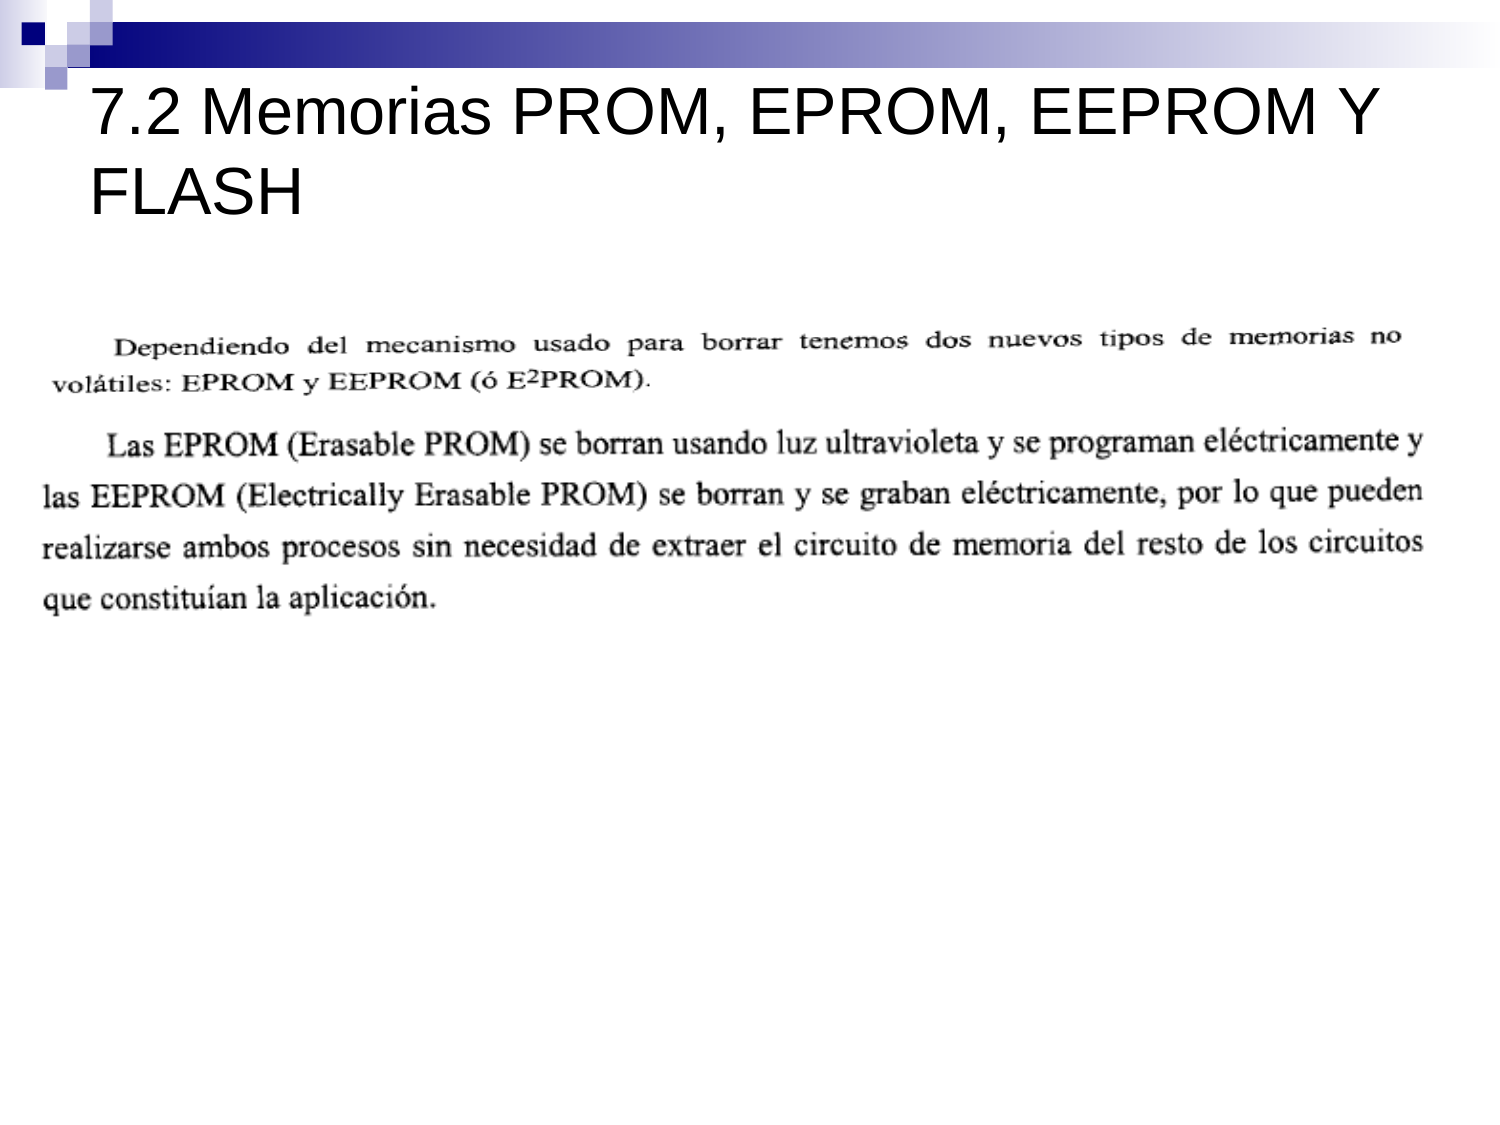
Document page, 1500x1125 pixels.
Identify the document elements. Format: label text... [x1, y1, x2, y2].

picture [29, 302, 1460, 627]
title 7.2 Memorias PROM, EPROM, EEPROM Y FLASH [74, 59, 1459, 236]
